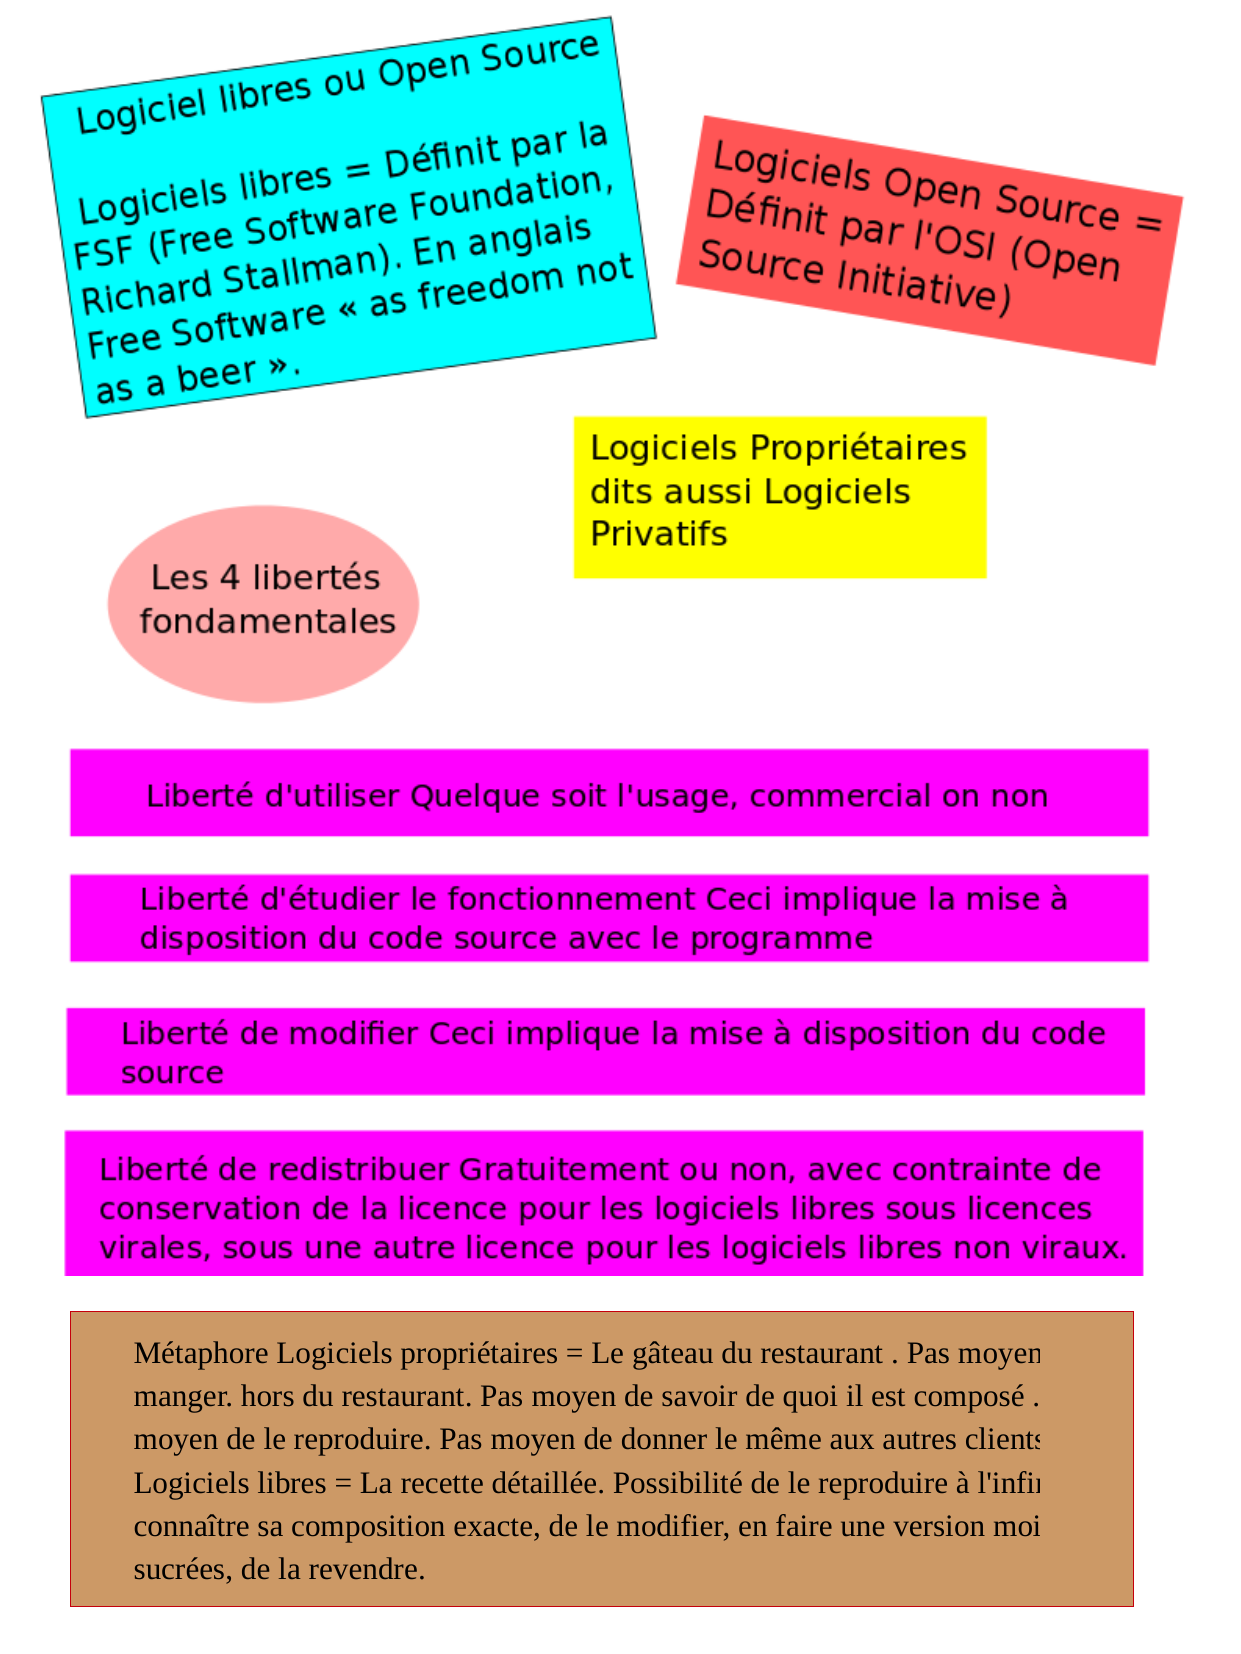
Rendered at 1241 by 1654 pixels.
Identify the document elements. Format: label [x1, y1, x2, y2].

picture [35, 8, 1200, 1276]
text_box [1040, 1311, 1134, 1607]
chart [13, 1216, 1040, 1654]
